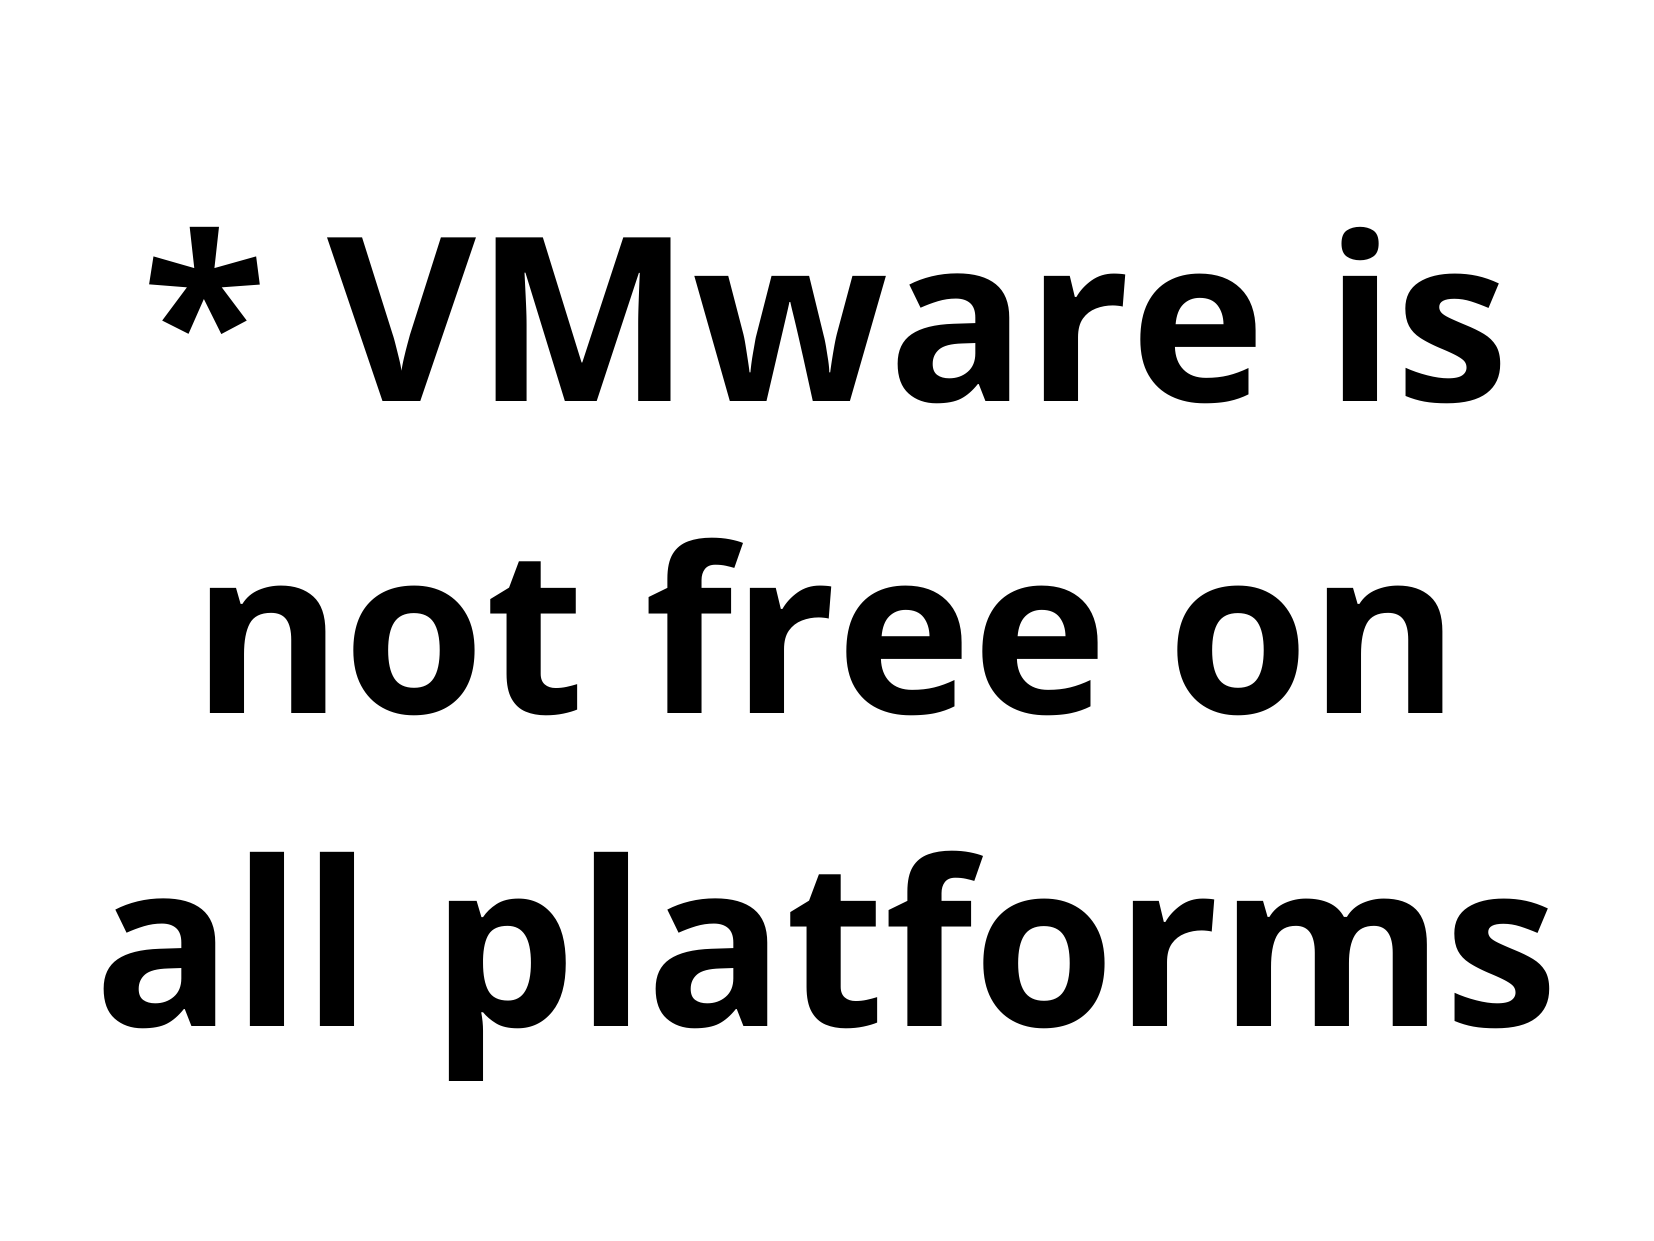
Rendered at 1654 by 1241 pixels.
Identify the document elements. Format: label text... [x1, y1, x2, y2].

title * VMware is not free on all platforms [82, 49, 1571, 1201]
